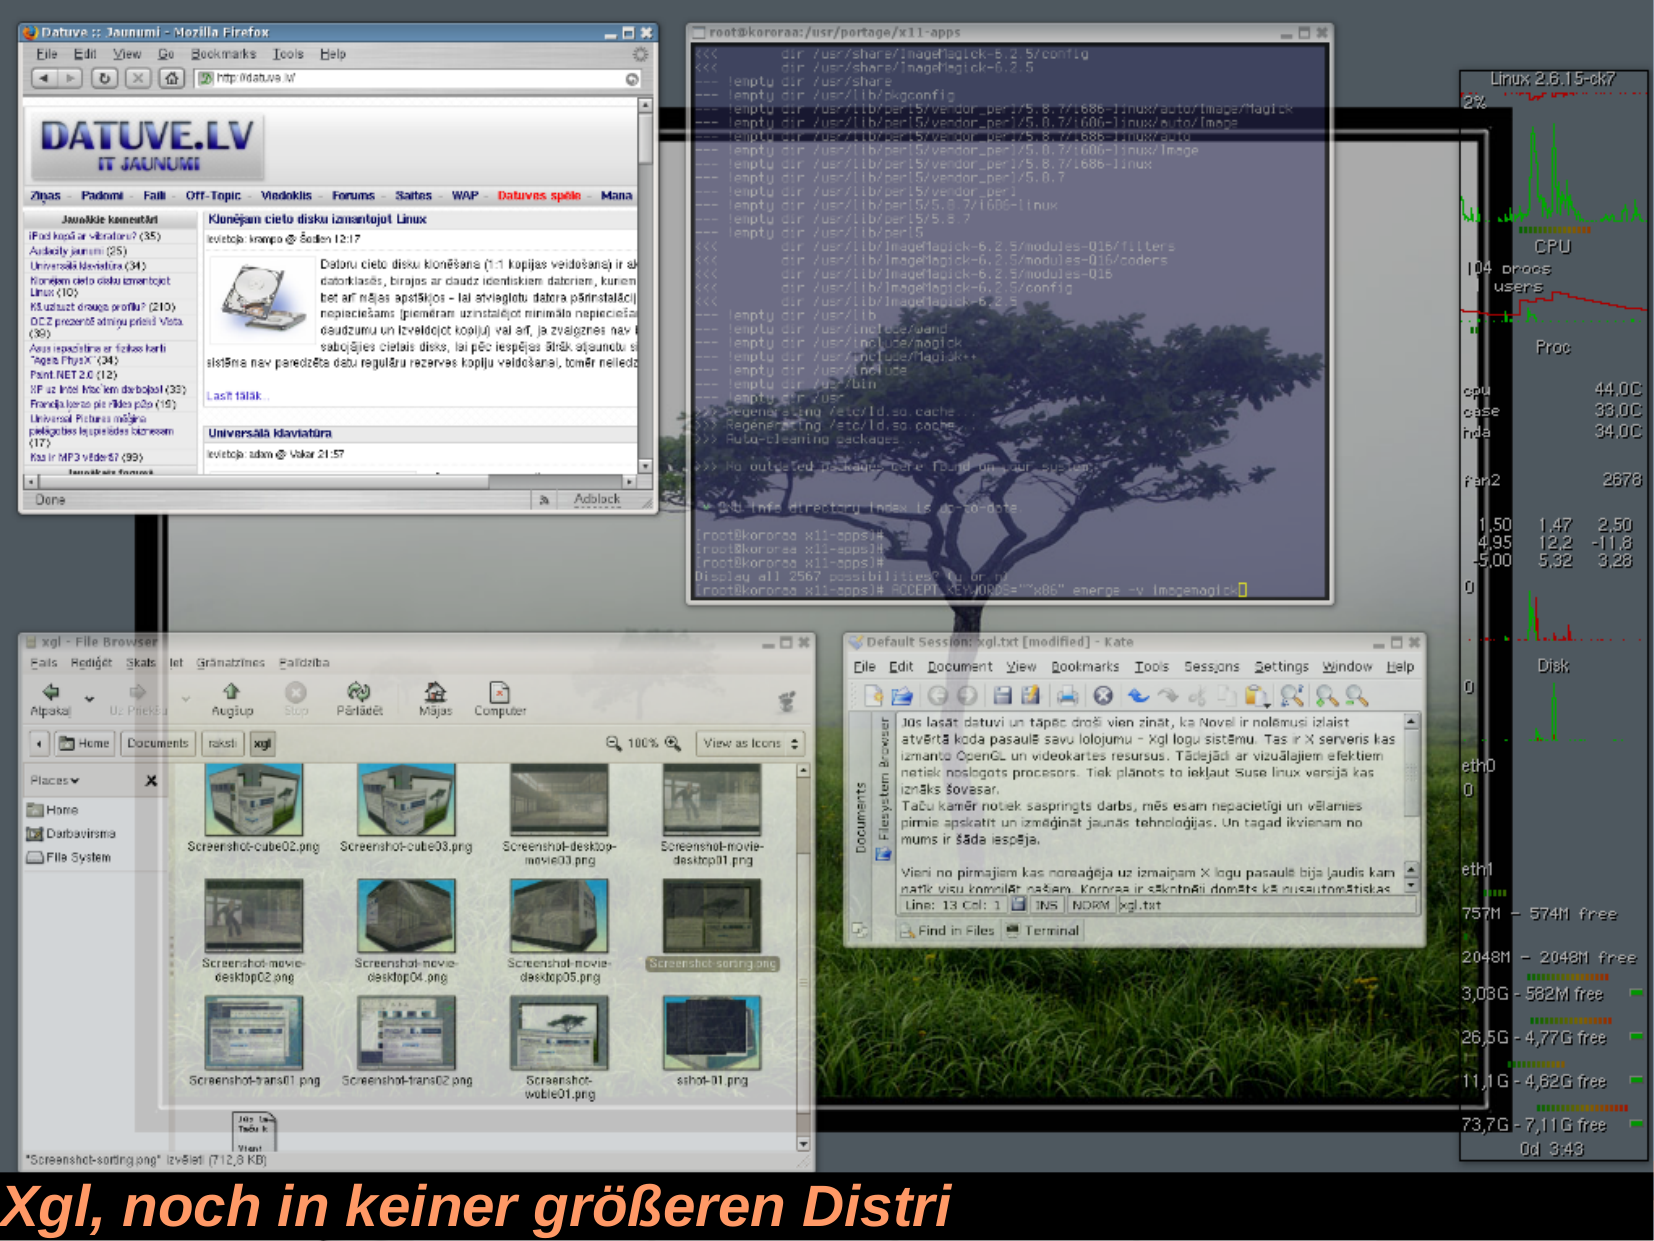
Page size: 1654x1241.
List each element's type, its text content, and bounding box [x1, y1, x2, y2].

picture [0, 0, 1654, 1172]
title Xgl, noch in keiner größeren Distri [0, 1172, 1654, 1241]
